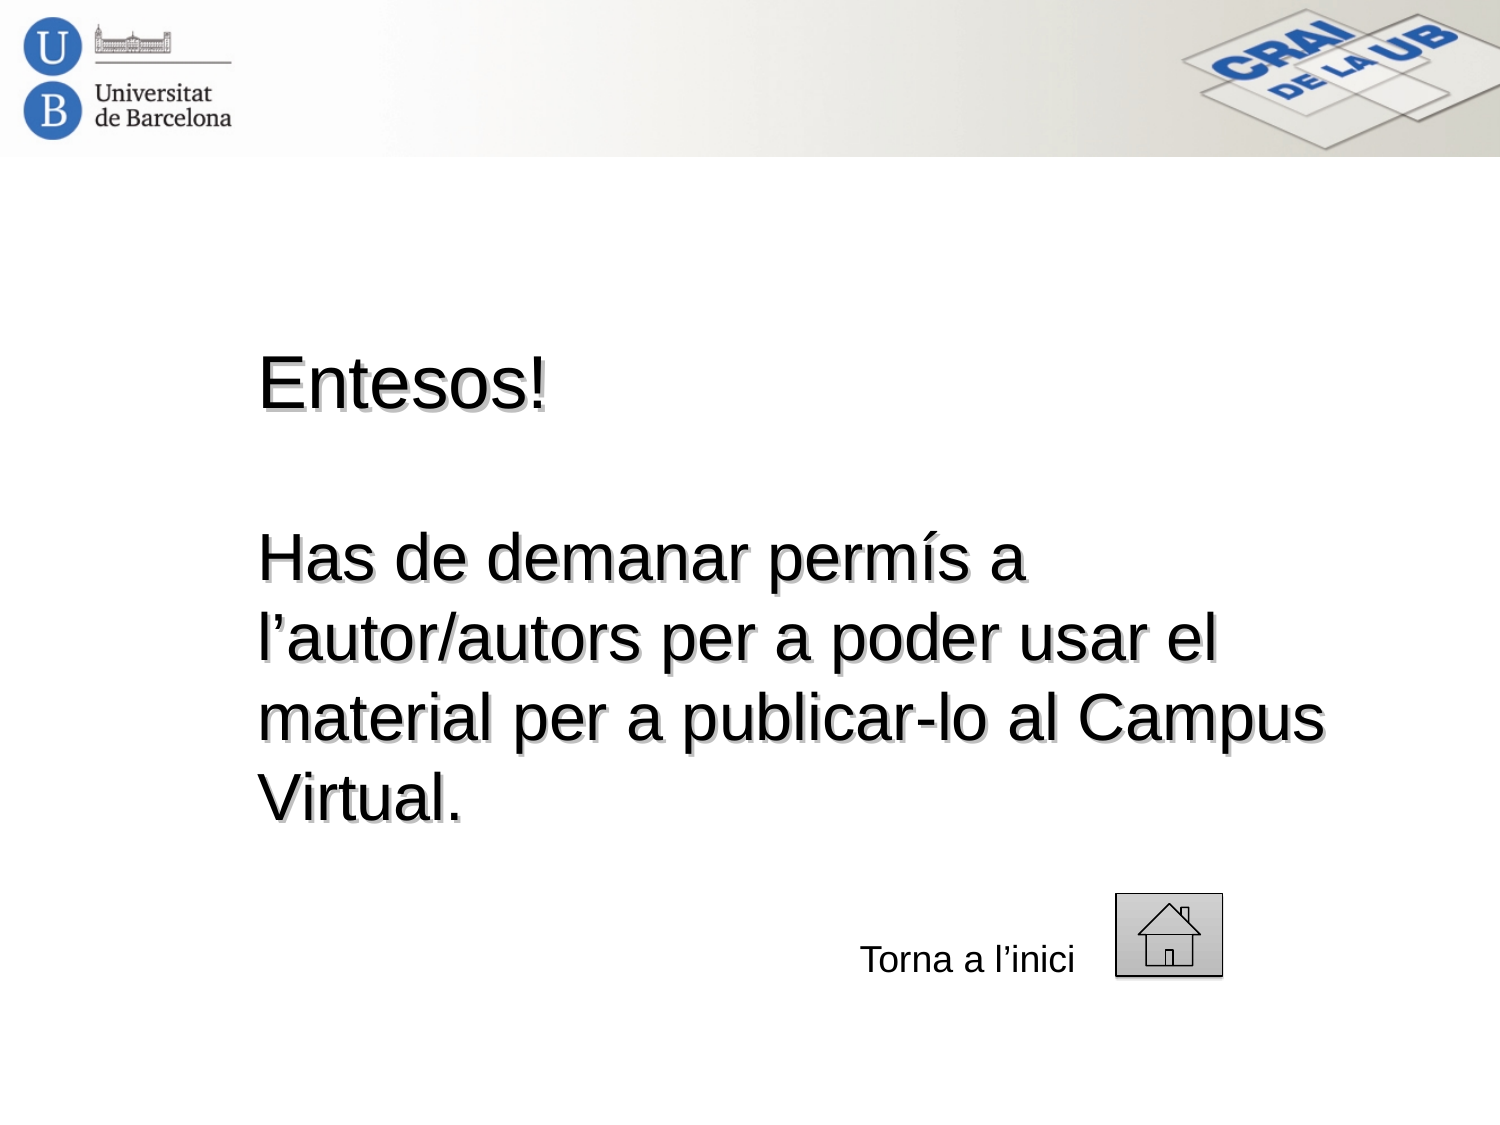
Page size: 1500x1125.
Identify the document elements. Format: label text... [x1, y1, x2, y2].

text_box [1116, 893, 1223, 976]
title Entesos! Has de demanar permís a l’autor/autors per a poder usar el material per a publicar-lo al Campus Virtual. [242, 326, 1353, 764]
text_box Torna a l’inici [844, 927, 1124, 988]
